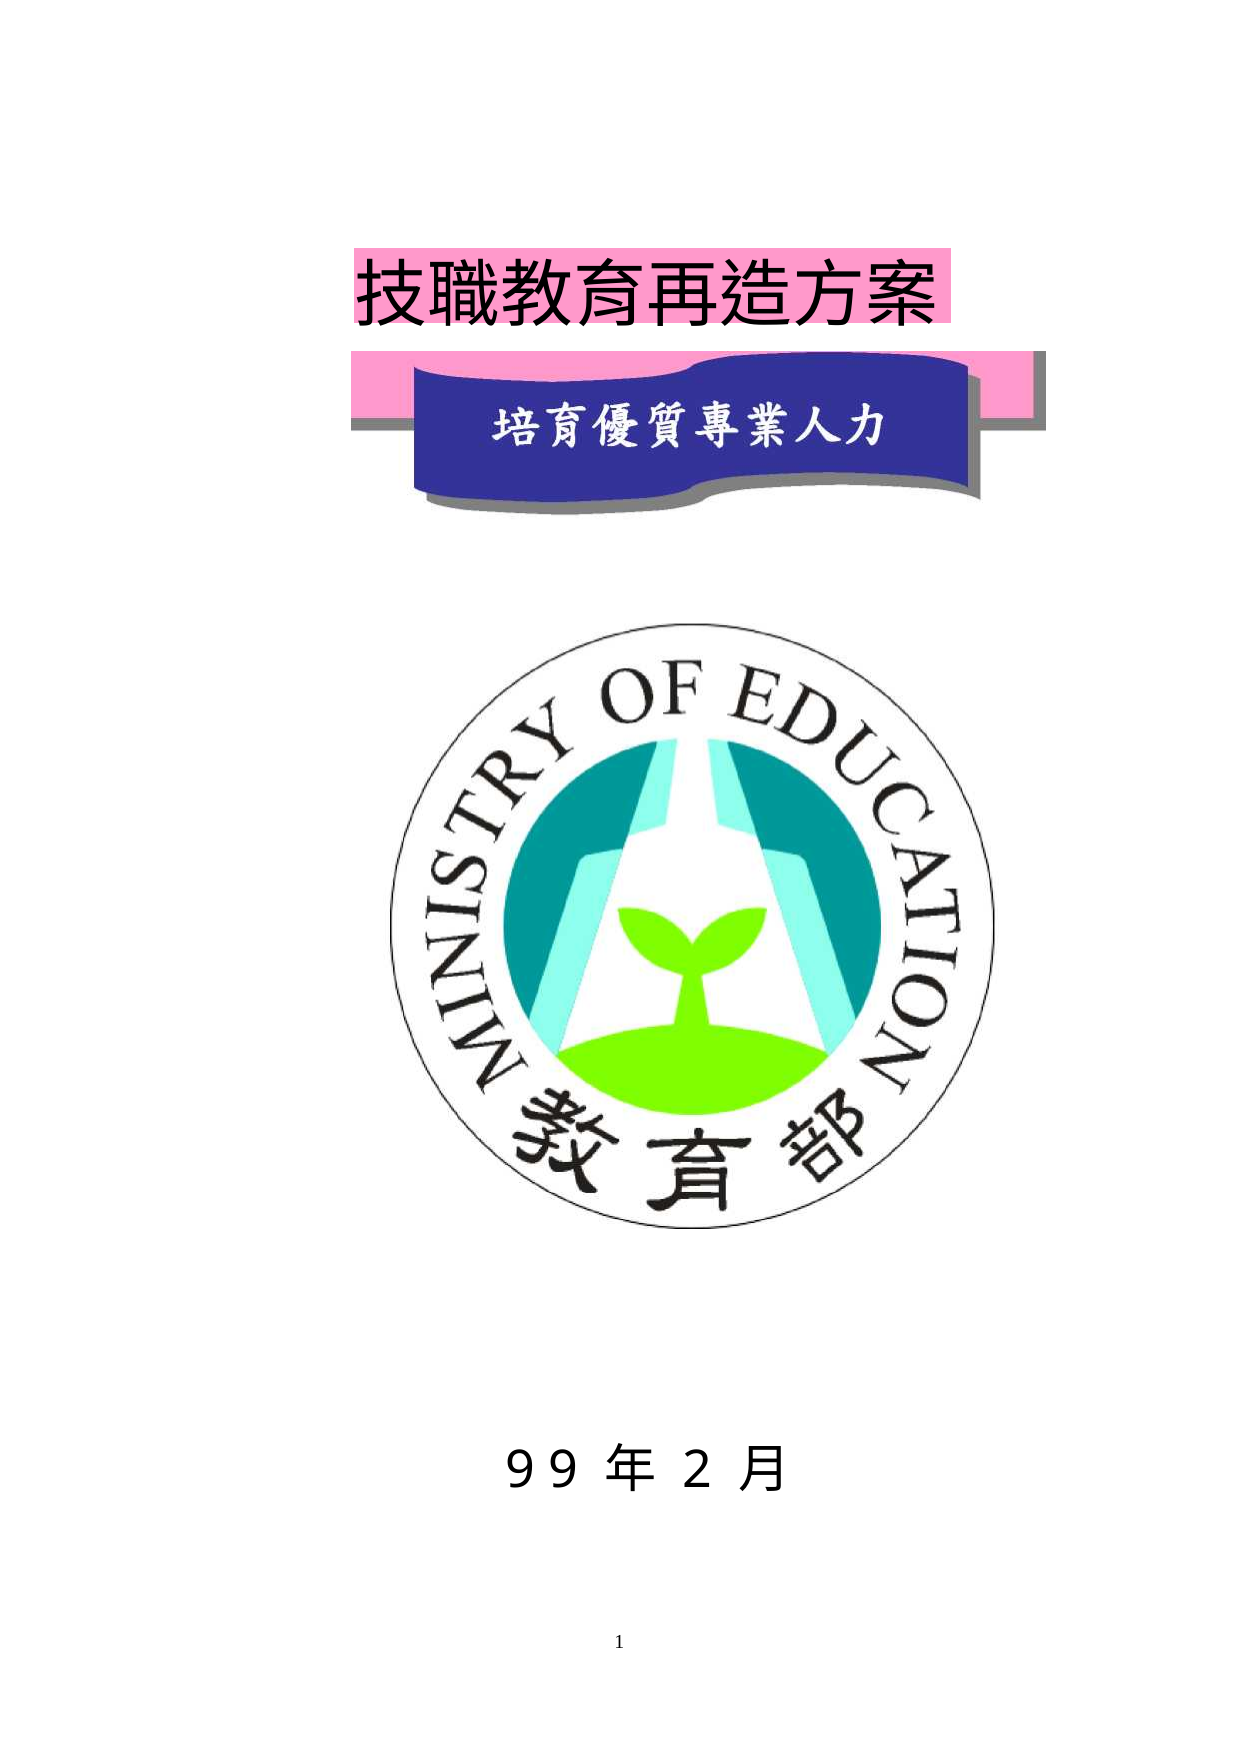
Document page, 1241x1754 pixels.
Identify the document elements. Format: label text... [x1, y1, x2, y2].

text_box 99年2月 [505, 1436, 723, 1490]
text_box 技職教育再造方案 [663, 308, 702, 323]
text_box 技職教育再造方案 [542, 313, 562, 323]
text_box 技職教育再造方案 [547, 277, 560, 301]
text_box 技職教育再造方案 [586, 293, 628, 323]
text_box 技職教育再造方案 [354, 248, 951, 323]
text_box 技職教育再造方案 [389, 316, 412, 323]
text_box 技職教育再造方案 [391, 291, 413, 308]
text_box 技職教育再造方案 [523, 286, 550, 323]
picture [351, 351, 1046, 1229]
text_box 1 [614, 1629, 627, 1649]
text_box 技職教育再造方案 [805, 294, 847, 323]
text_box 99年2月 [619, 1465, 631, 1475]
